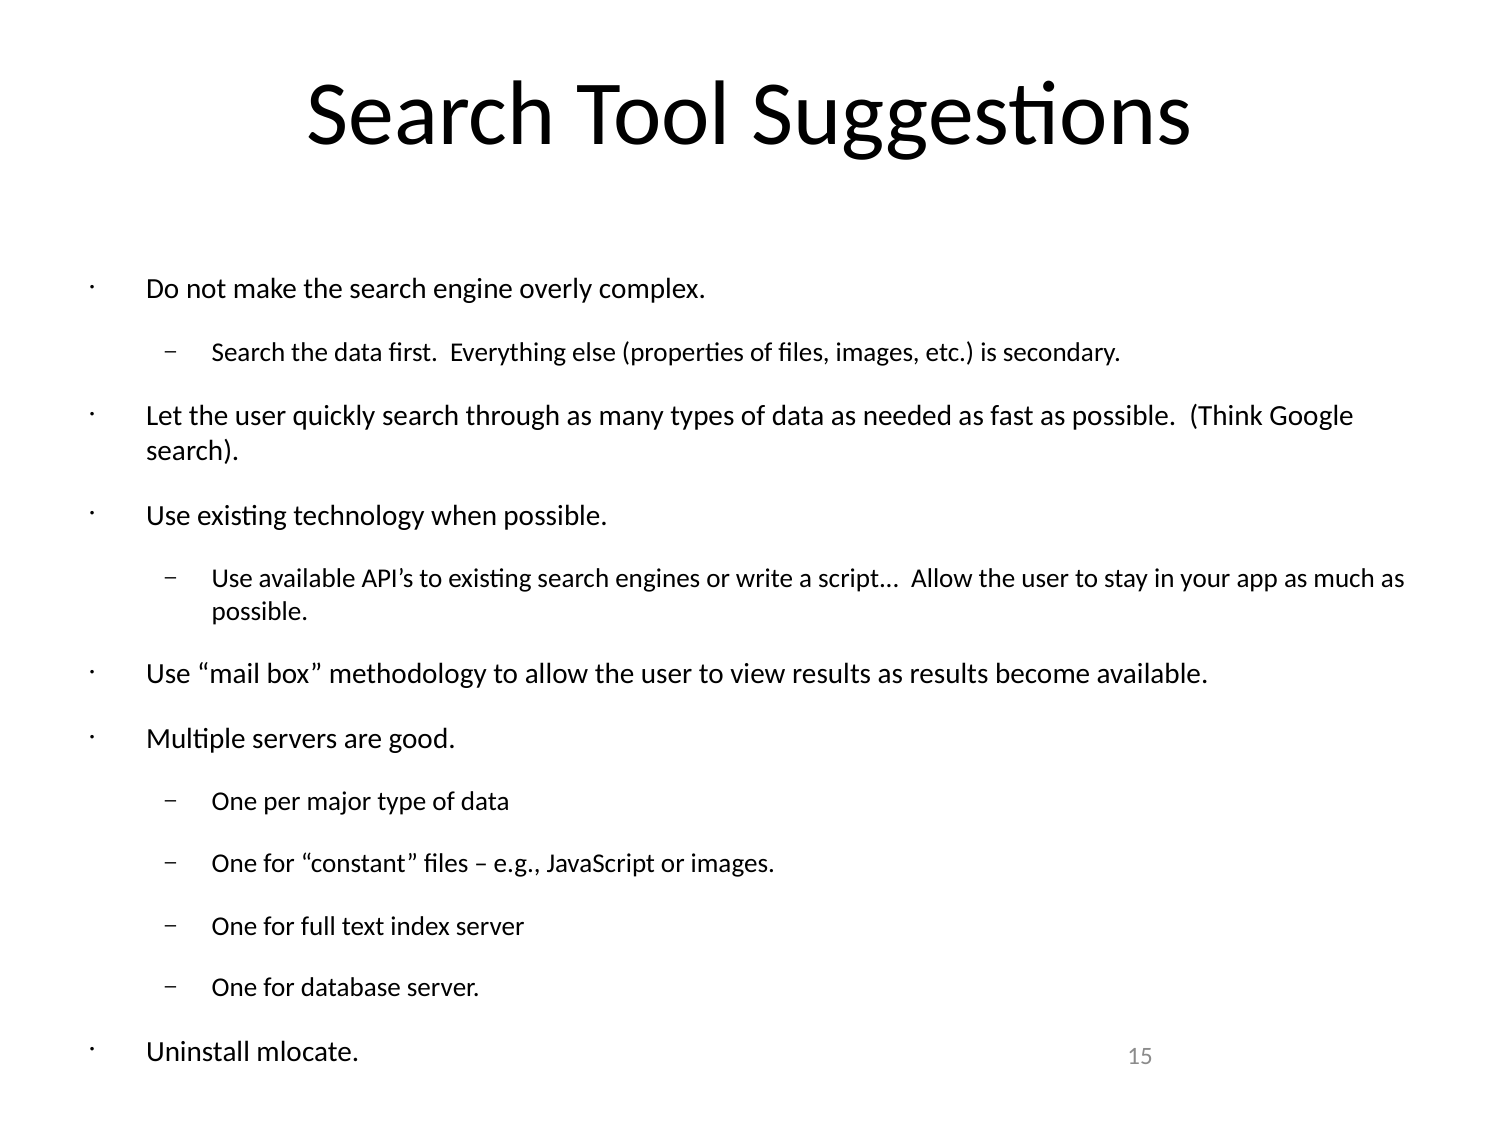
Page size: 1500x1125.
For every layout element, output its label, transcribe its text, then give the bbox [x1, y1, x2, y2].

title Search Tool Suggestions [75, 45, 1425, 233]
list Do not make the search engine overly complex. Search the data first. Everything else (properties of files, images, etc.) is secondary. Let the user quickly search through as many types of data as needed as fast as possible. (Think Google search). Use existing technology when possible. Use available API’s to existing search engines or write a script... Allow the user to stay in your app as much as possible. Use “mail box” methodology to allow the user to view results as results become available. Multiple servers are good. One per major type of data One for “constant” files – e.g., JavaScript or images. One for full text index server One for database server. Uninstall mlocate. [75, 262, 1425, 1005]
text_box <number> [1112, 1024, 1463, 1085]
